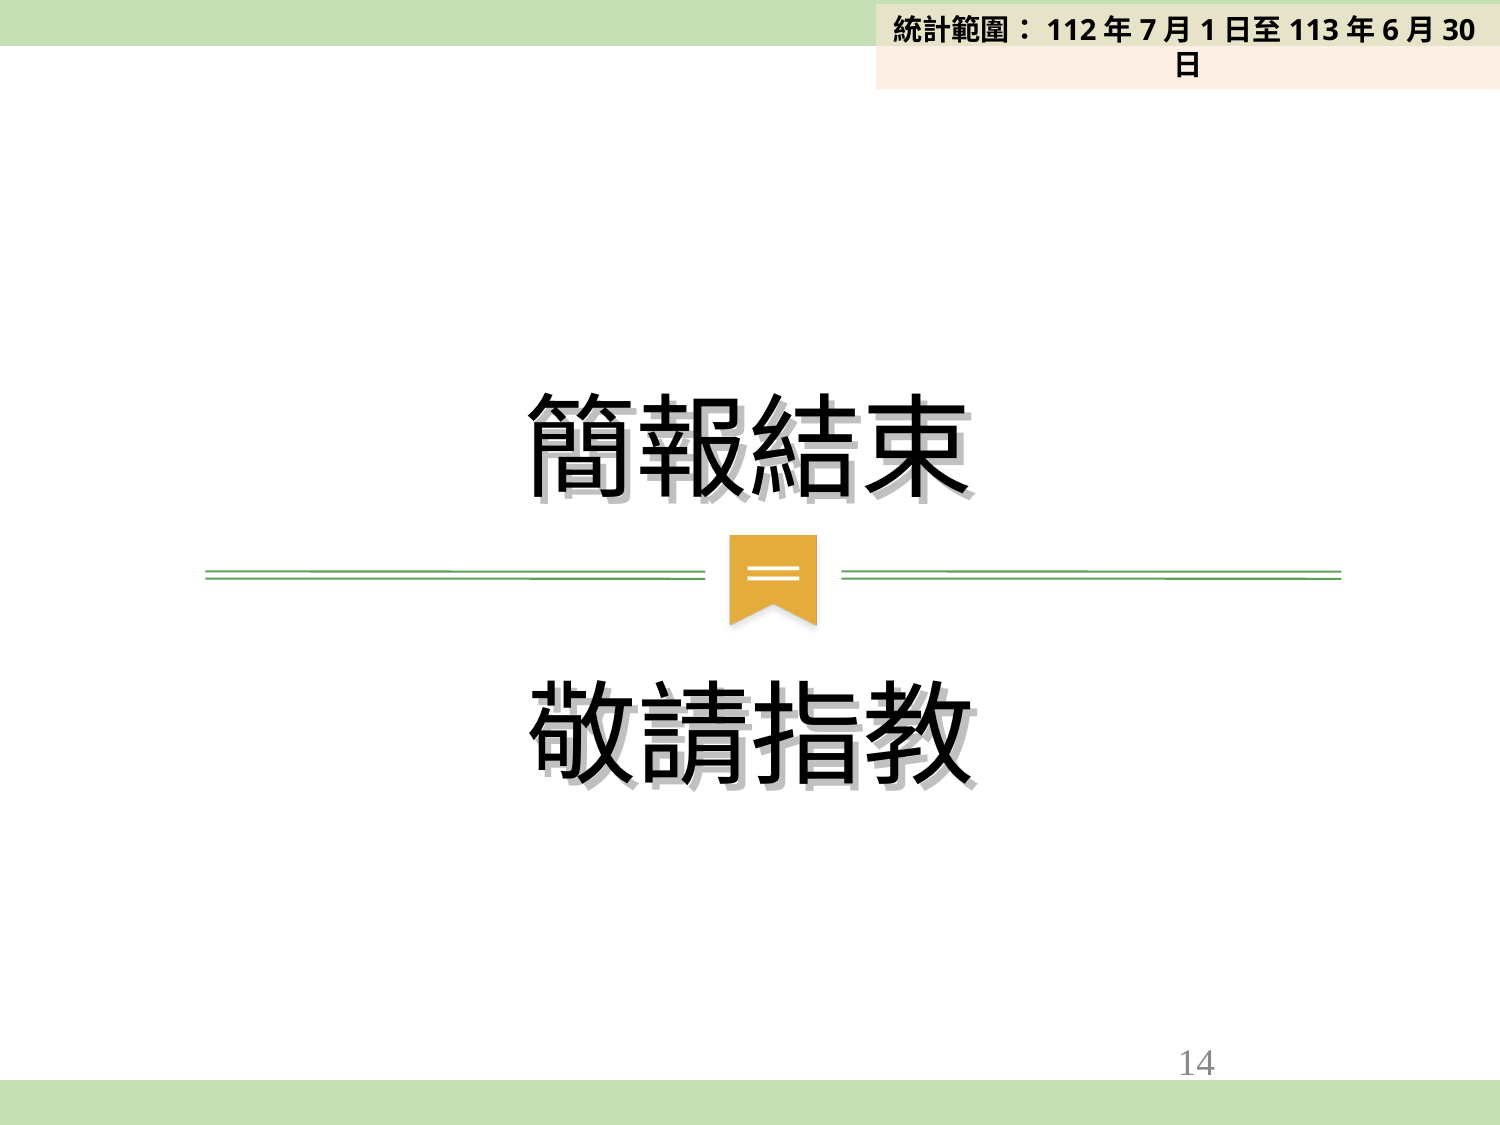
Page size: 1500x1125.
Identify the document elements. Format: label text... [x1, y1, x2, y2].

text_box <編號> [1162, 1030, 1500, 1091]
text_box 敬請指教 [510, 655, 990, 806]
text_box 簡報結束 [508, 369, 988, 519]
picture [725, 535, 822, 636]
